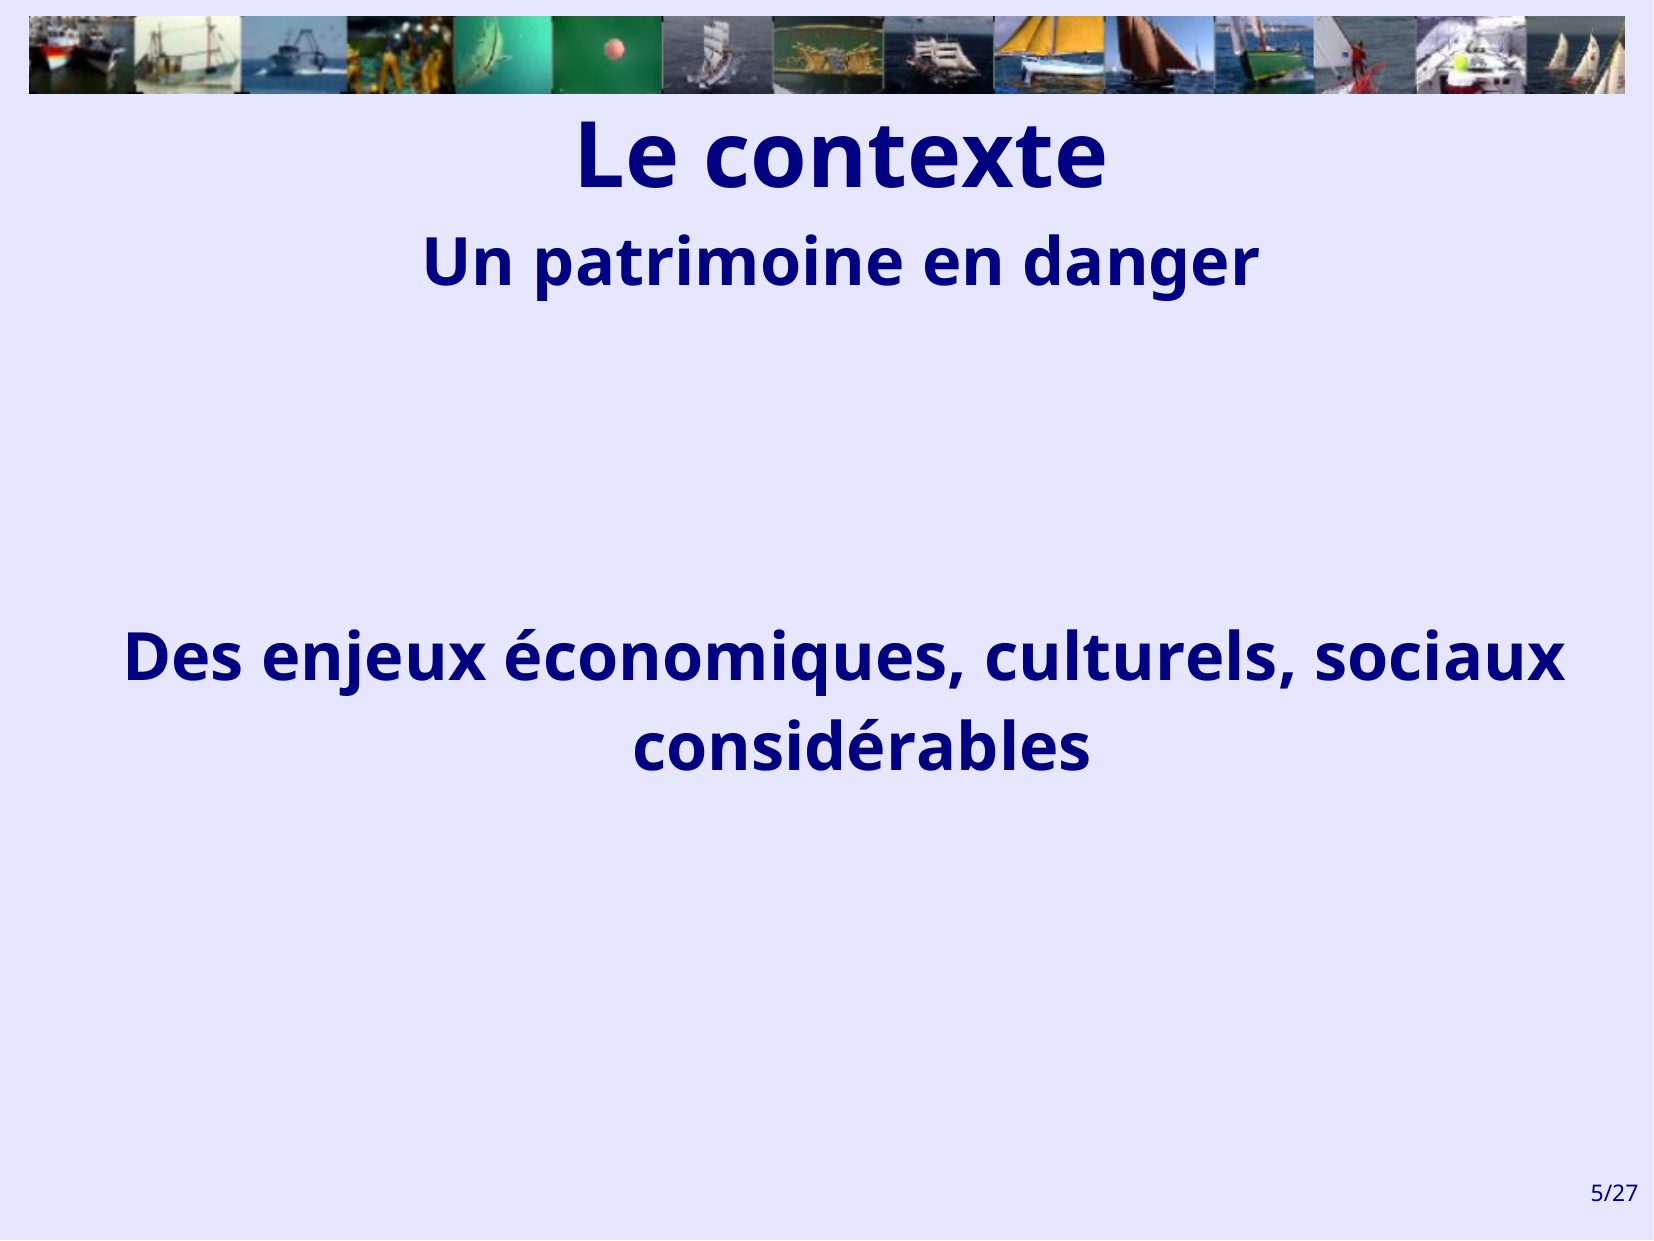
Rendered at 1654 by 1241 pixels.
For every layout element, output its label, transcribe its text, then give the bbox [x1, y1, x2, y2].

subtitle Des enjeux économiques, culturels, sociaux considérables [82, 290, 1571, 1109]
picture [29, 16, 1625, 94]
title Le contexte Un patrimoine en danger [97, 94, 1586, 301]
